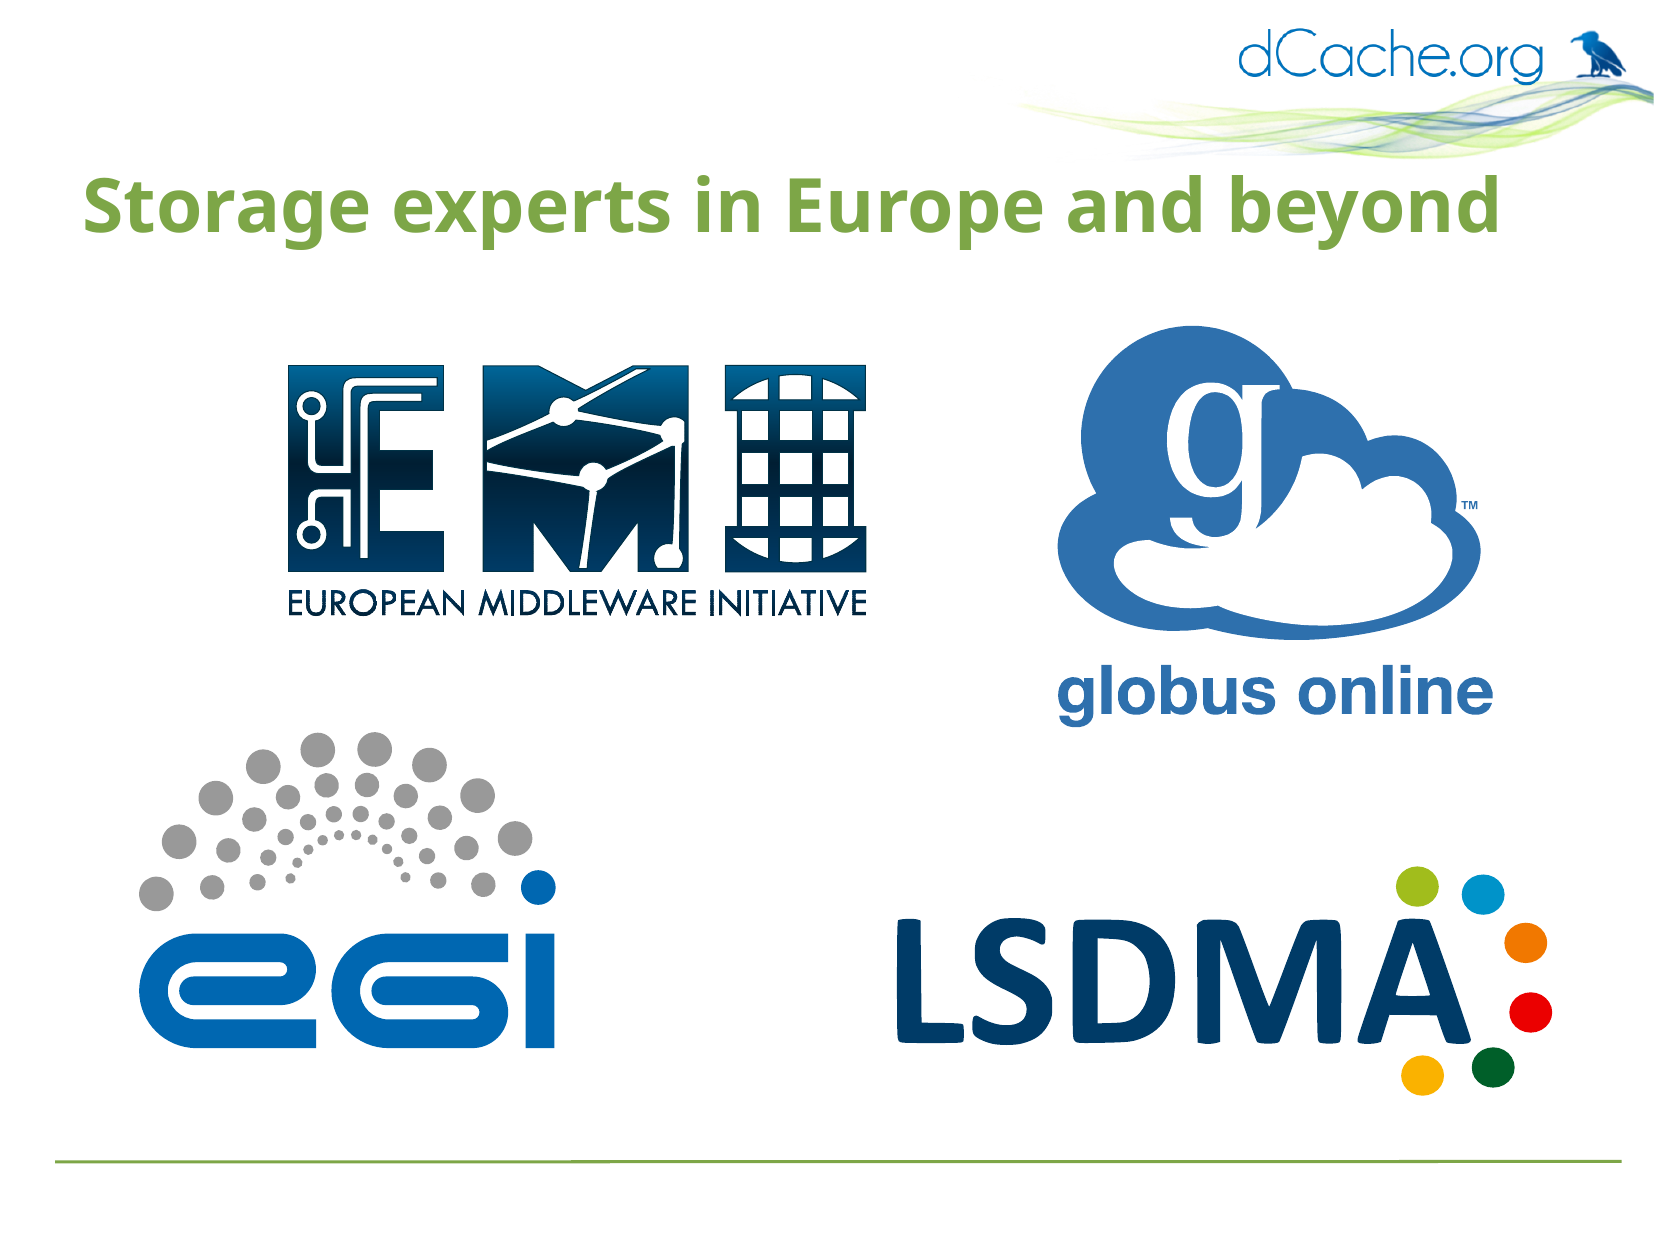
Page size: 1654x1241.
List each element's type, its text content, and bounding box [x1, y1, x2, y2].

picture [156, 321, 993, 674]
picture [1057, 325, 1493, 728]
picture [956, 16, 1654, 169]
title Storage experts in Europe and beyond [82, 156, 1605, 251]
picture [873, 848, 1578, 1124]
picture [81, 683, 609, 1102]
